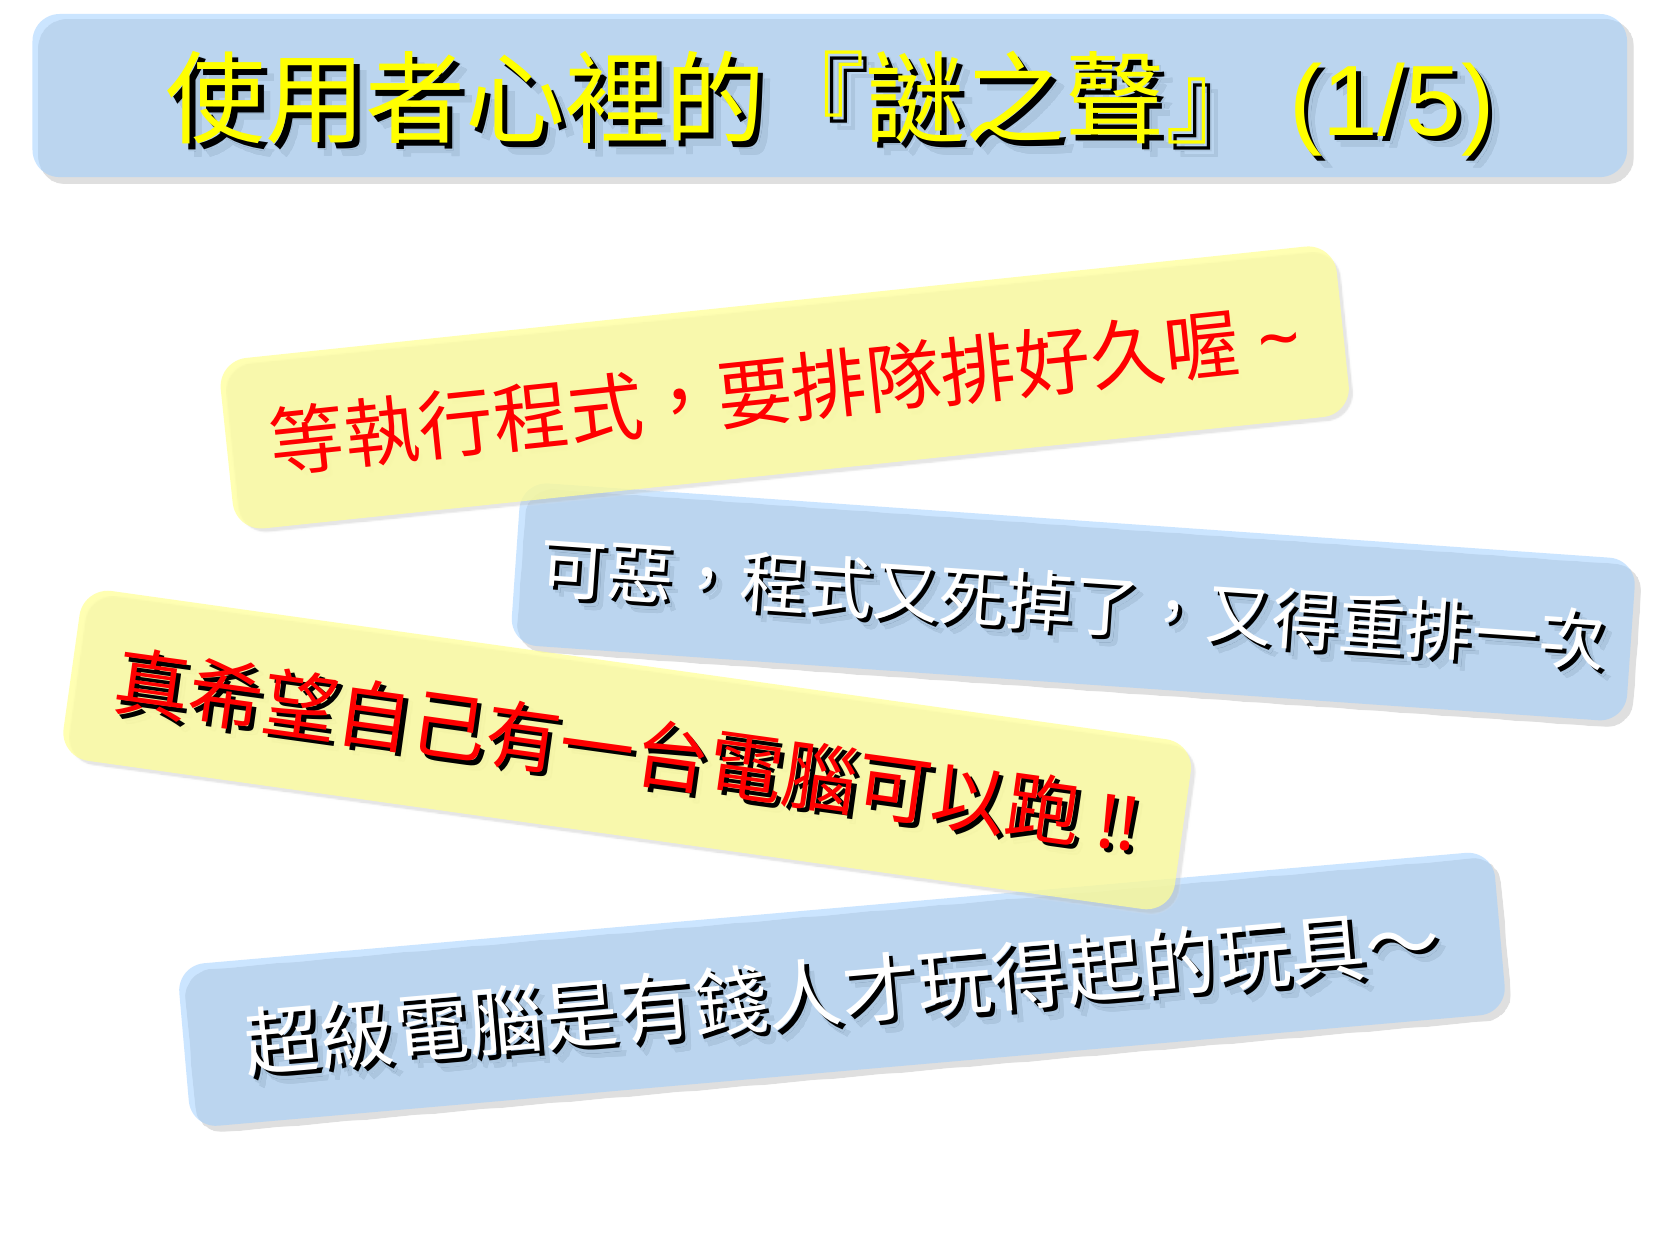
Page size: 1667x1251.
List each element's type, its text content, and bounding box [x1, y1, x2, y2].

text_box 可惡，程式又死掉了，又得重排一次 [511, 489, 1635, 721]
text_box 真希望自己有一台電腦可以跑!! [63, 590, 1192, 910]
text_box 超級電腦是有錢人才玩得起的玩具～ [179, 852, 1505, 1126]
text_box 使用者心裡的『謎之聲』(1/5) [32, 13, 1628, 178]
text_box 等執行程式，要排隊排好久喔~ [220, 246, 1349, 529]
